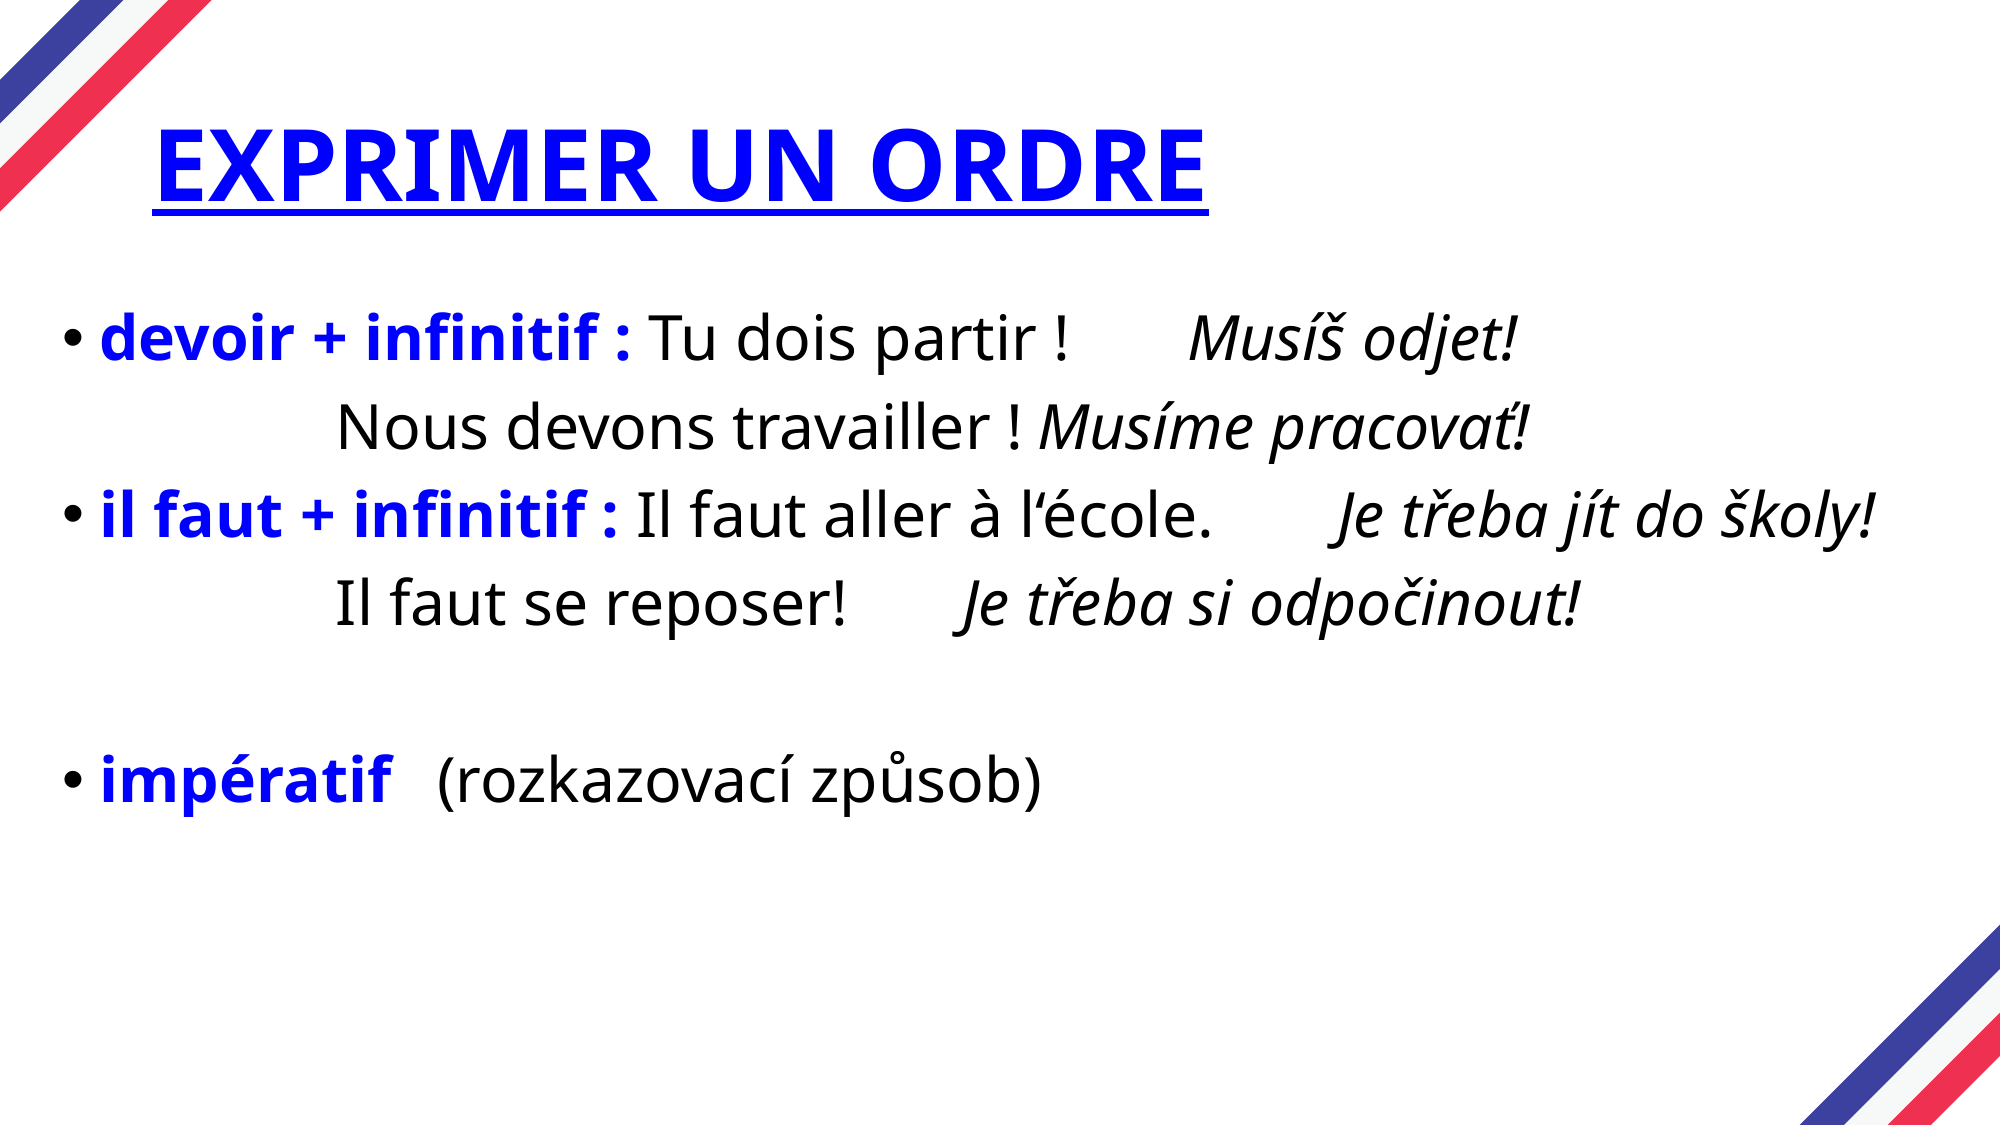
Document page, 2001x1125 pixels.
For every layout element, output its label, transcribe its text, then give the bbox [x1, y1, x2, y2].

text_box [0, 0, 212, 212]
text_box [1799, 924, 2000, 1125]
title EXPRIMER UN ORDRE [137, 59, 1863, 278]
list devoir + infinitif : Tu dois partir ! Musíš odjet! Nous devons travailler ! Musíme pracovať! il faut + infinitif : Il faut aller à l‘école. Je třeba jít do školy! Il faut se reposer! Je třeba si odpočinout! impératif (rozkazovací způsob) [47, 299, 1943, 1014]
